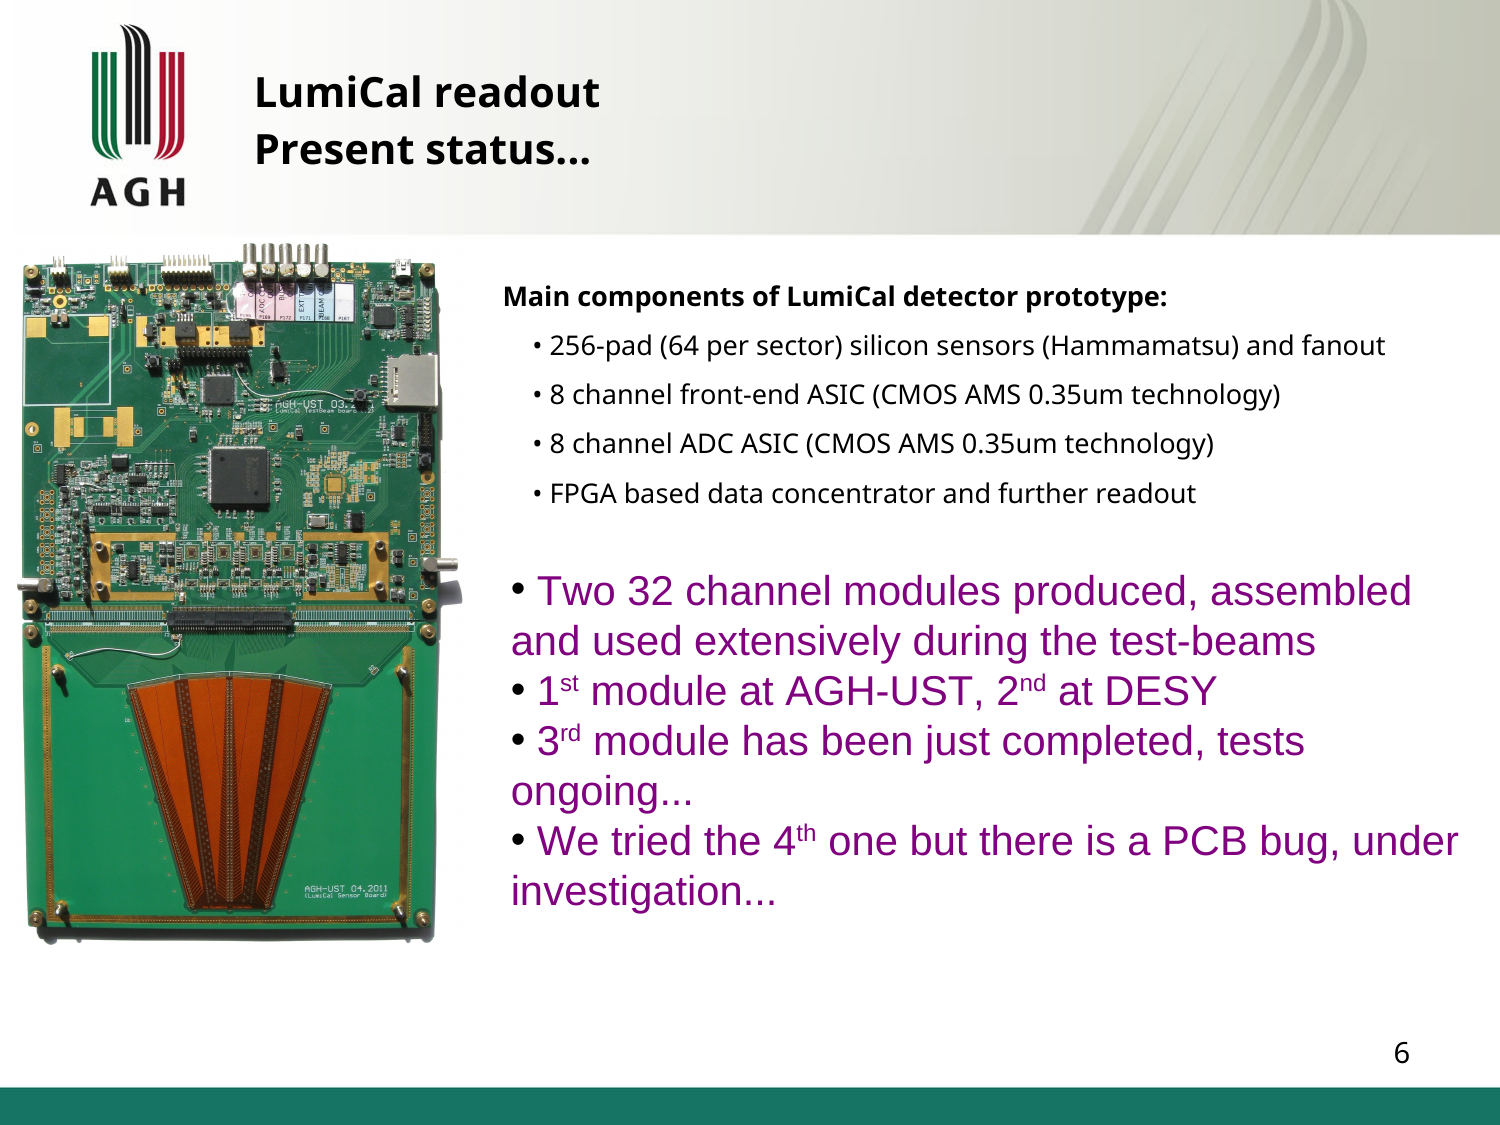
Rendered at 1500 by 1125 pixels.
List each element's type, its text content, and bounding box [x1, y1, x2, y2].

picture [0, 0, 1500, 1125]
text_box Two 32 channel modules produced, assembled and used extensively during the test-beams 1st module at AGH-UST, 2nd at DESY 3rd module has been just completed, tests ongoing... We tried the 4th one but there is a PCB bug, under investigation... [496, 556, 1477, 922]
title LumiCal readout Present status... [253, 50, 1471, 190]
list Main components of LumiCal detector prototype: 256-pad (64 per sector) silicon sensors (Hammamatsu) and fanout 8 channel front-end ASIC (CMOS AMS 0.35um technology) 8 channel ADC ASIC (CMOS AMS 0.35um technology) FPGA based data concentrator and further readout [472, 277, 1489, 493]
